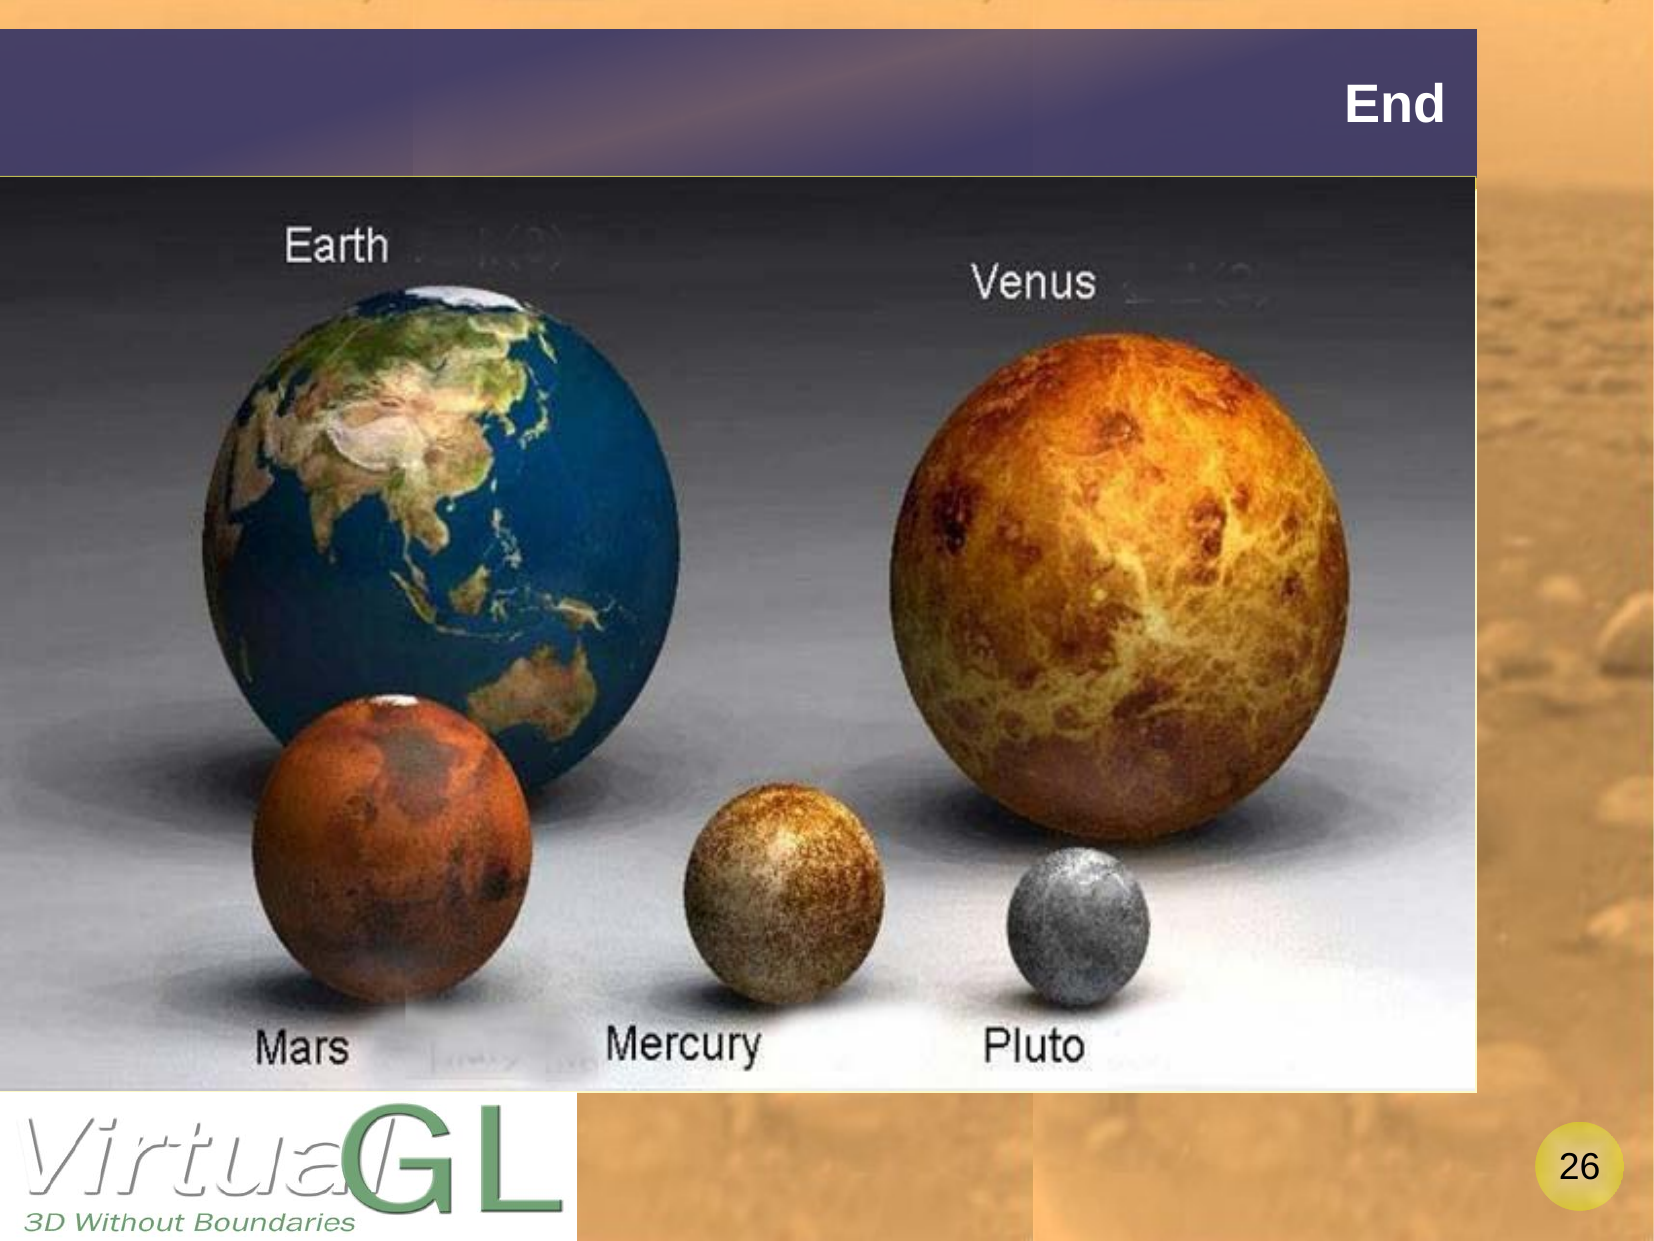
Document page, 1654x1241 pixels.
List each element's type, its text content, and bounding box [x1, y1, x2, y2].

title End [29, 59, 1447, 148]
picture [0, 0, 1654, 1241]
